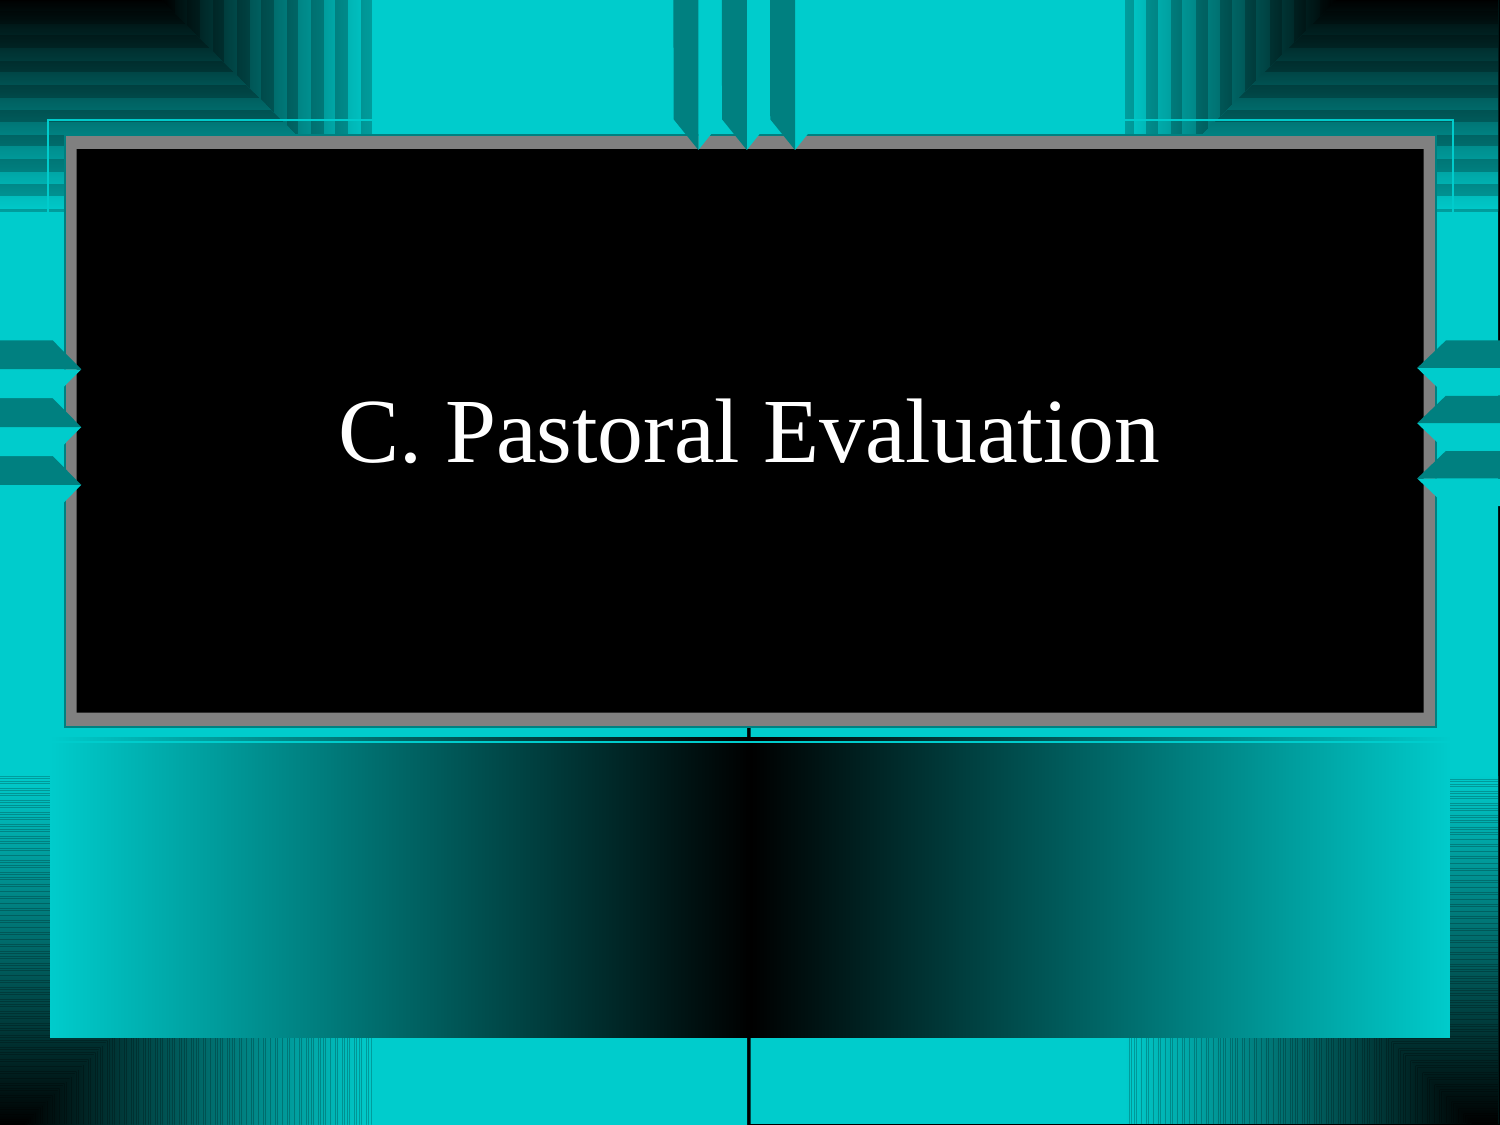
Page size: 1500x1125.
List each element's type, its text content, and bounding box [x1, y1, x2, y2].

title C. Pastoral Evaluation [112, 337, 1388, 526]
